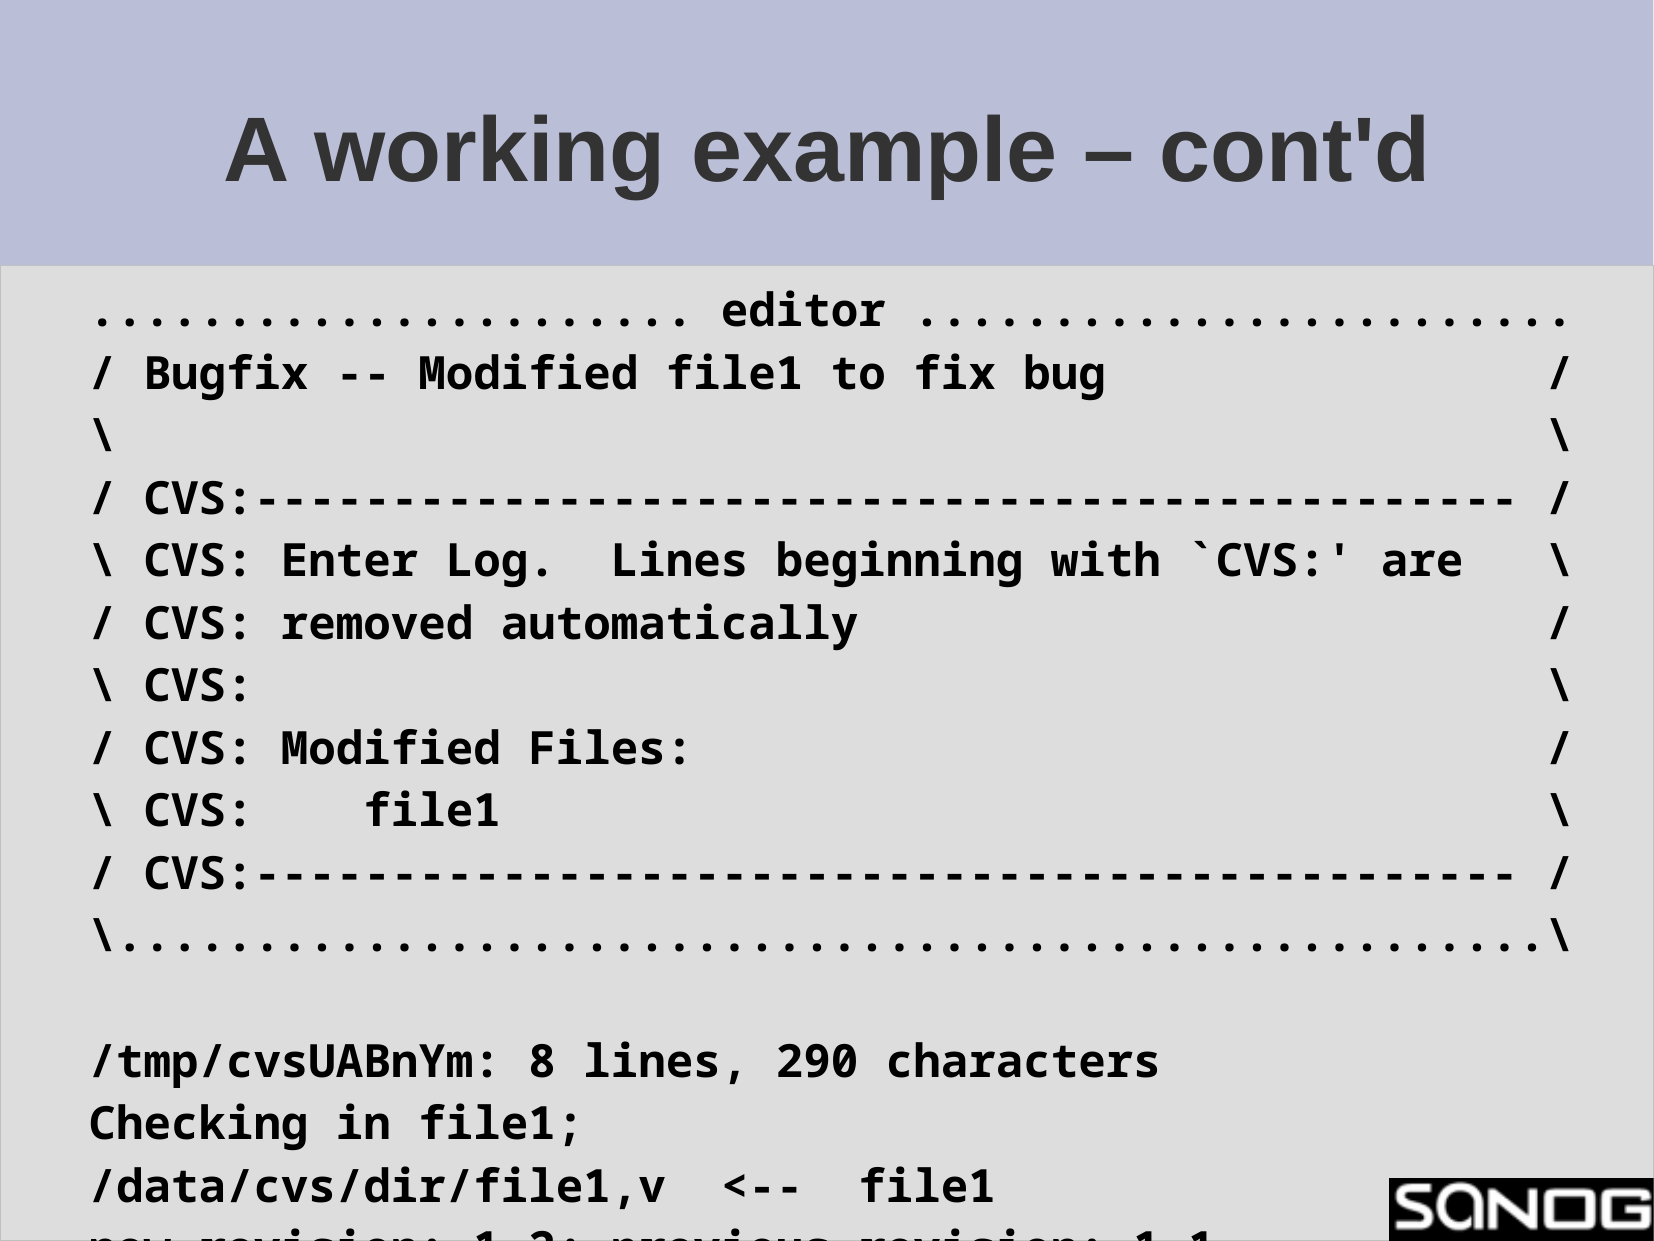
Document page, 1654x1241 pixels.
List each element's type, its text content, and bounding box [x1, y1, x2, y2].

picture [1389, 1178, 1654, 1241]
title A working example – cont'd [121, 46, 1534, 254]
text_box ...................... editor ........................ / Bugfix -- Modified file1 to fix bug / \ \ / CVS:---------------------------------------------- / \ CVS: Enter Log. Lines beginning with `CVS:' are \ / CVS: removed automatically / \ CVS: \ / CVS: Modified Files: / \ CVS: file1 \ / CVS:---------------------------------------------- / \....................................................\ /tmp/cvsUABnYm: 8 lines, 290 characters Checking in file1; /data/cvs/dir/file1,v <-- file1 new revision: 1.2; previous revision: 1.1 done % [88, 277, 1595, 1215]
